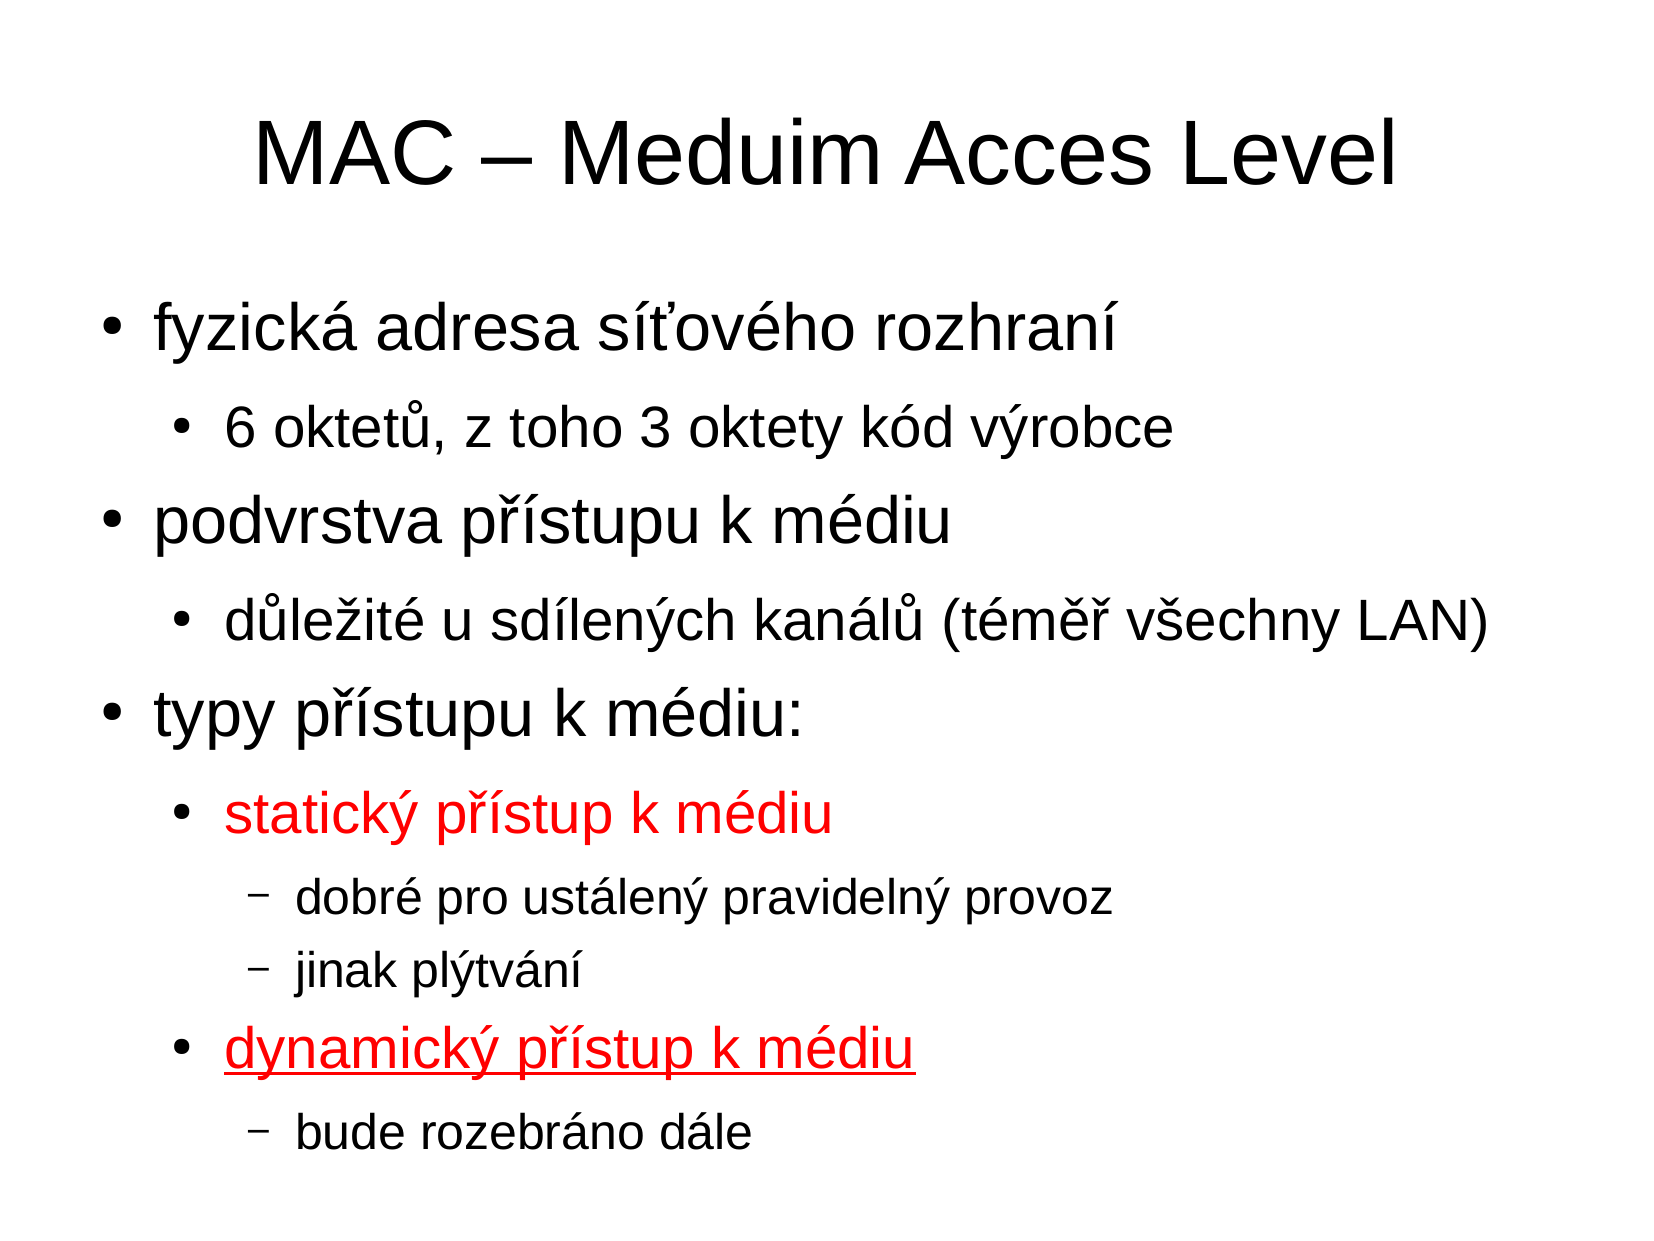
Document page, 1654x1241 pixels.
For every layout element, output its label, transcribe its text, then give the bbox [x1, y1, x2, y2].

title MAC – Meduim Acces Level [82, 56, 1571, 250]
list fyzická adresa síťového rozhraní 6 oktetů, z toho 3 oktety kód výrobce podvrstva přístupu k médiu důležité u sdílených kanálů (téměř všechny LAN) typy přístupu k médiu: statický přístup k médiu dobré pro ustálený pravidelný provoz jinak plýtvání dynamický přístup k médiu bude rozebráno dále [82, 290, 1571, 1161]
